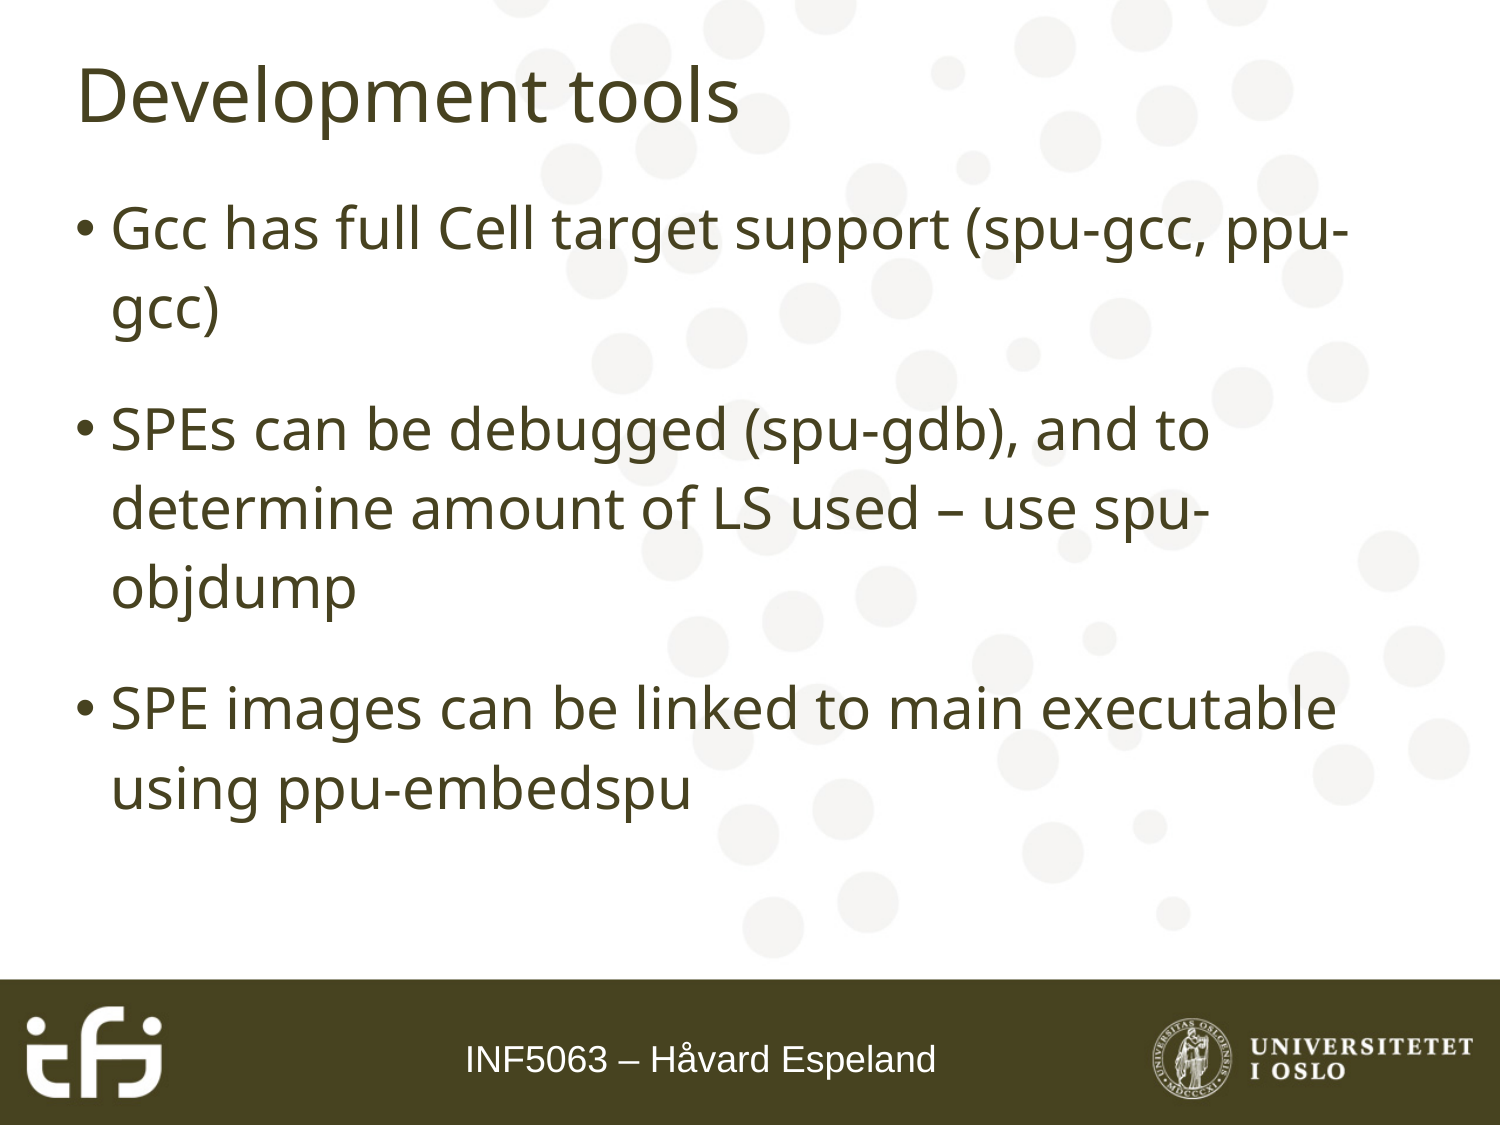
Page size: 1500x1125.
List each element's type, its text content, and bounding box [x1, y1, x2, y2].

list Gcc has full Cell target support (spu-gcc, ppu-gcc) SPEs can be debugged (spu-gdb), and to determine amount of LS used – use spu-objdump SPE images can be linked to main executable using ppu-embedspu [75, 187, 1426, 938]
picture [0, 0, 1500, 1125]
title Development tools [75, 40, 1426, 146]
